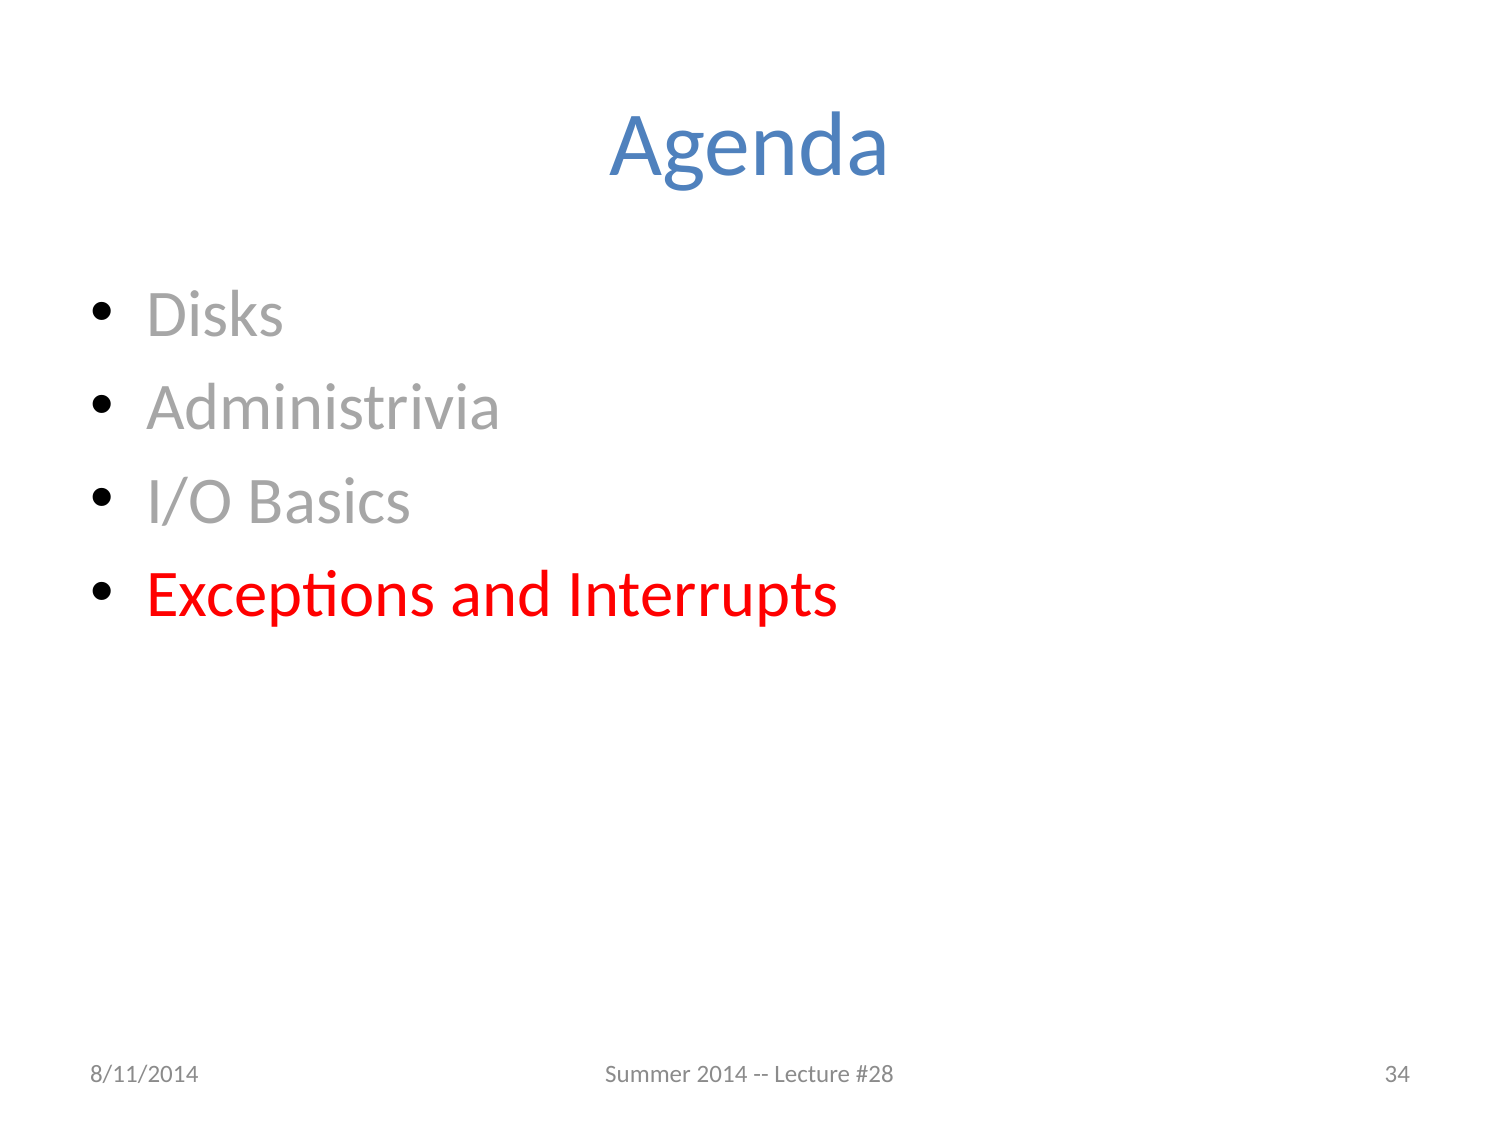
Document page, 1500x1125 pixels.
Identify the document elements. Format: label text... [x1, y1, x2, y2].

slide_number <number> [1074, 1042, 1425, 1103]
title Agenda [75, 45, 1425, 233]
list Disks Administrivia I/O Basics Exceptions and Interrupts [75, 262, 1425, 1073]
slide_number 8/11/2014 [75, 1042, 425, 1103]
footer Summer 2014 -- Lecture #28 [512, 1042, 988, 1103]
